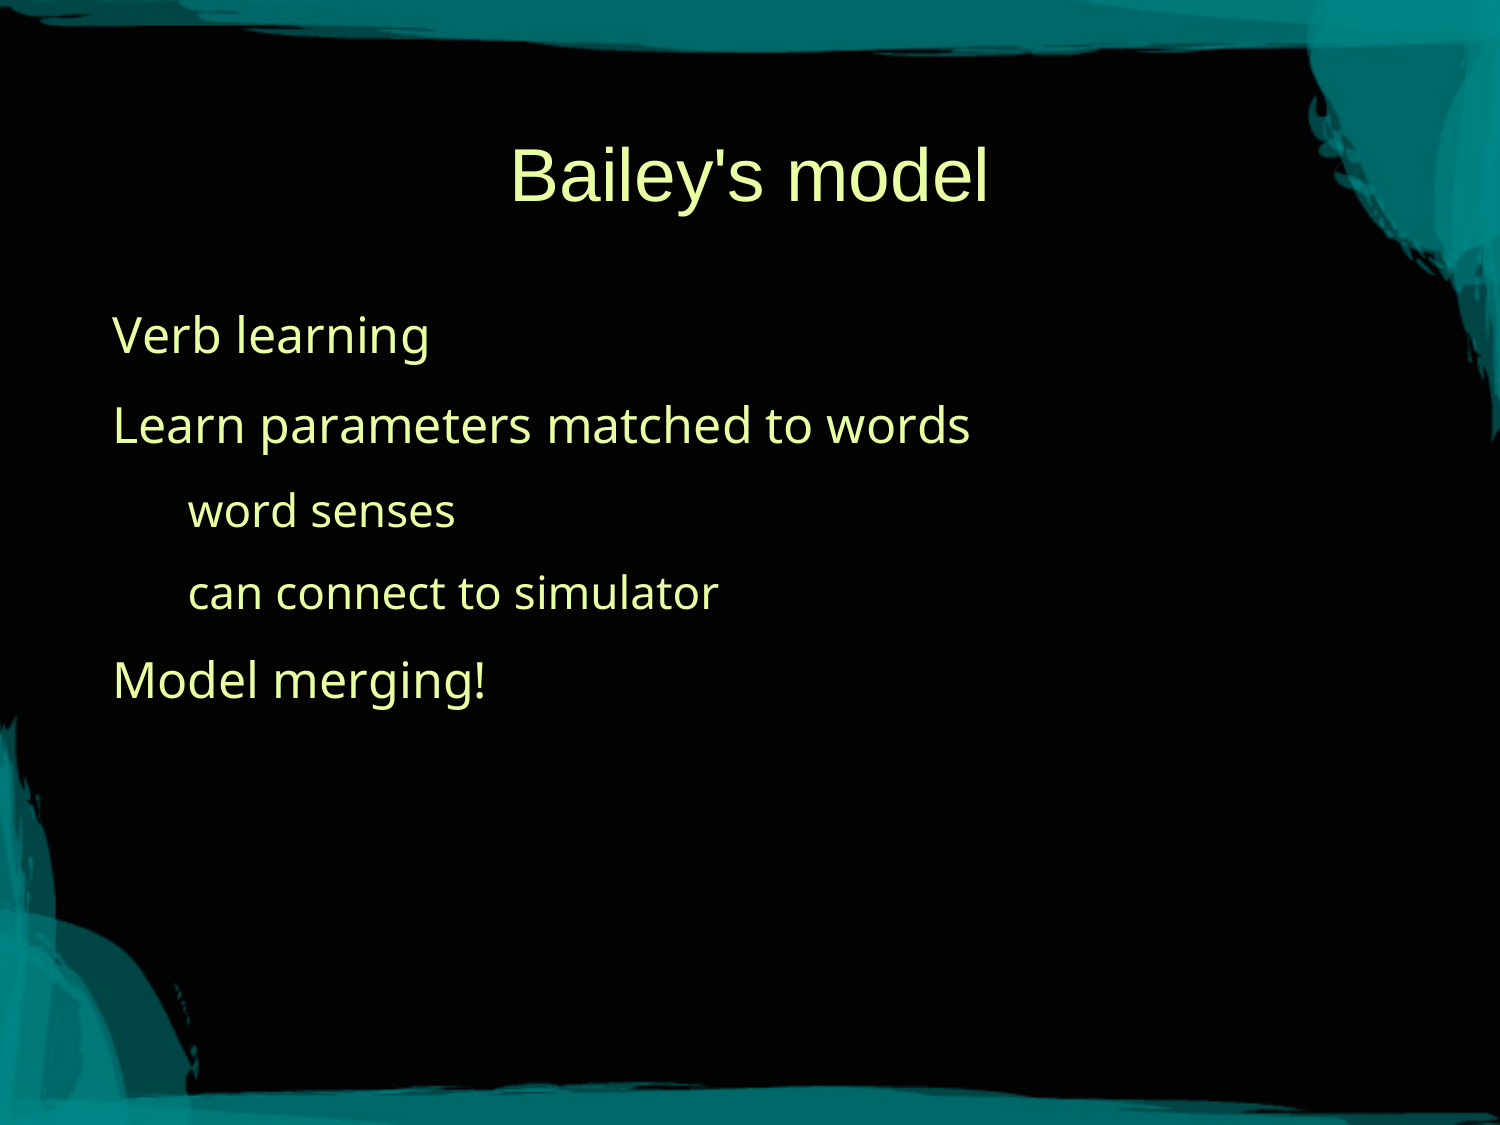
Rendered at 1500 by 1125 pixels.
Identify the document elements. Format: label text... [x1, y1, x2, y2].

title Bailey's model [112, 94, 1388, 256]
list Verb learning Learn parameters matched to words word senses can connect to simulator Model merging! [112, 299, 1388, 986]
picture [0, 0, 1500, 1125]
